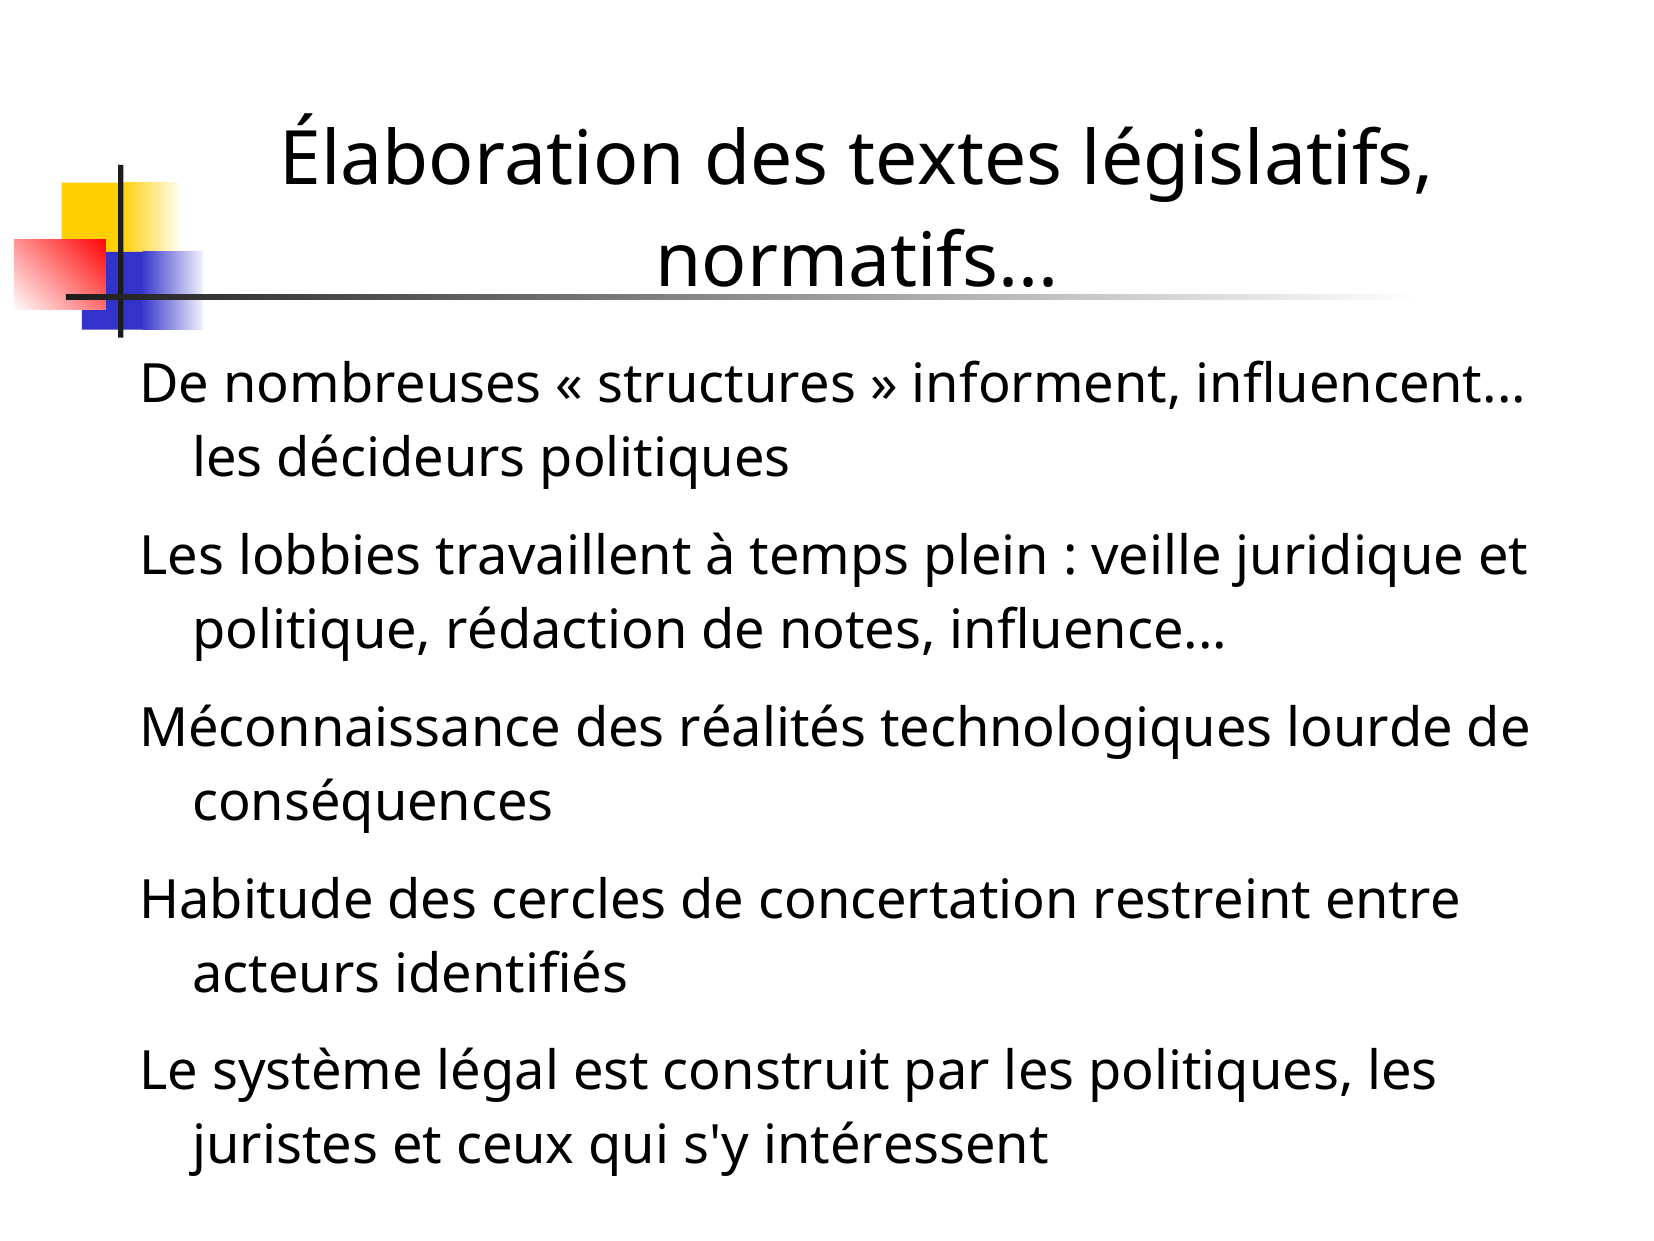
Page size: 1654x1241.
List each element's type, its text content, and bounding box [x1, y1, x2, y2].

title Élaboration des textes législatifs, normatifs... [121, 110, 1534, 303]
list De nombreuses « structures » informent, influencent... les décideurs politiques Les lobbies travaillent à temps plein : veille juridique et politique, rédaction de notes, influence... Méconnaissance des réalités technologiques lourde de conséquences Habitude des cercles de concertation restreint entre acteurs identifiés Le système légal est construit par les politiques, les juristes et ceux qui s'y intéressent [121, 344, 1534, 1134]
